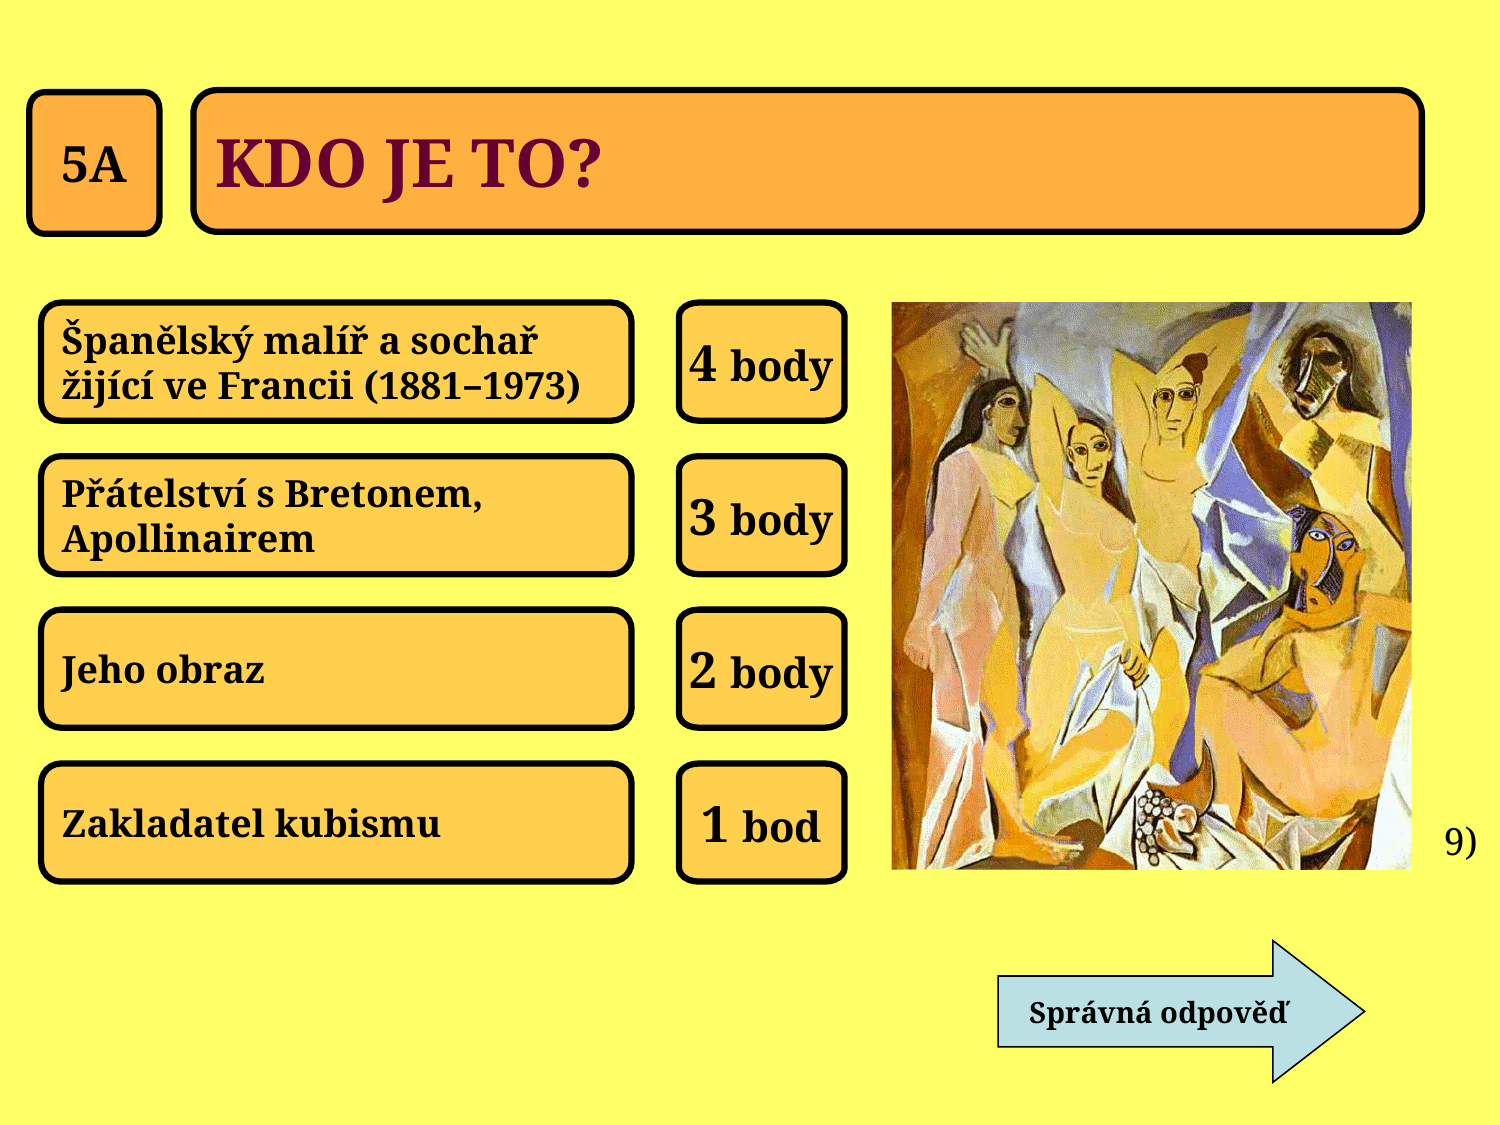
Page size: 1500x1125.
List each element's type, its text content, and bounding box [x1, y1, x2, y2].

text_box Jeho obraz [41, 609, 632, 728]
text_box 4 body [38, 607, 634, 730]
text_box Přátelství s Bretonem, Apollinairem [41, 456, 632, 575]
text_box 3 body [678, 456, 845, 575]
text_box 4 body [38, 300, 634, 423]
text_box 4 body [678, 302, 845, 421]
picture [891, 302, 1412, 870]
text_box 5A [29, 92, 160, 234]
text_box 4 body [27, 89, 162, 236]
text_box 4 body [38, 454, 634, 577]
text_box 2 body [678, 609, 845, 728]
text_box Zakladatel kubismu [41, 763, 632, 882]
text_box KDO JE TO? [193, 90, 1422, 232]
text_box Správná odpověď [998, 940, 1365, 1083]
text_box 4 body [38, 761, 634, 884]
text_box 9) [1429, 810, 1500, 872]
text_box Španělský malíř a sochař žijící ve Francii (1881−1973) [41, 302, 632, 421]
text_box 4 body [191, 87, 1425, 234]
text_box 1 bod [678, 763, 845, 882]
